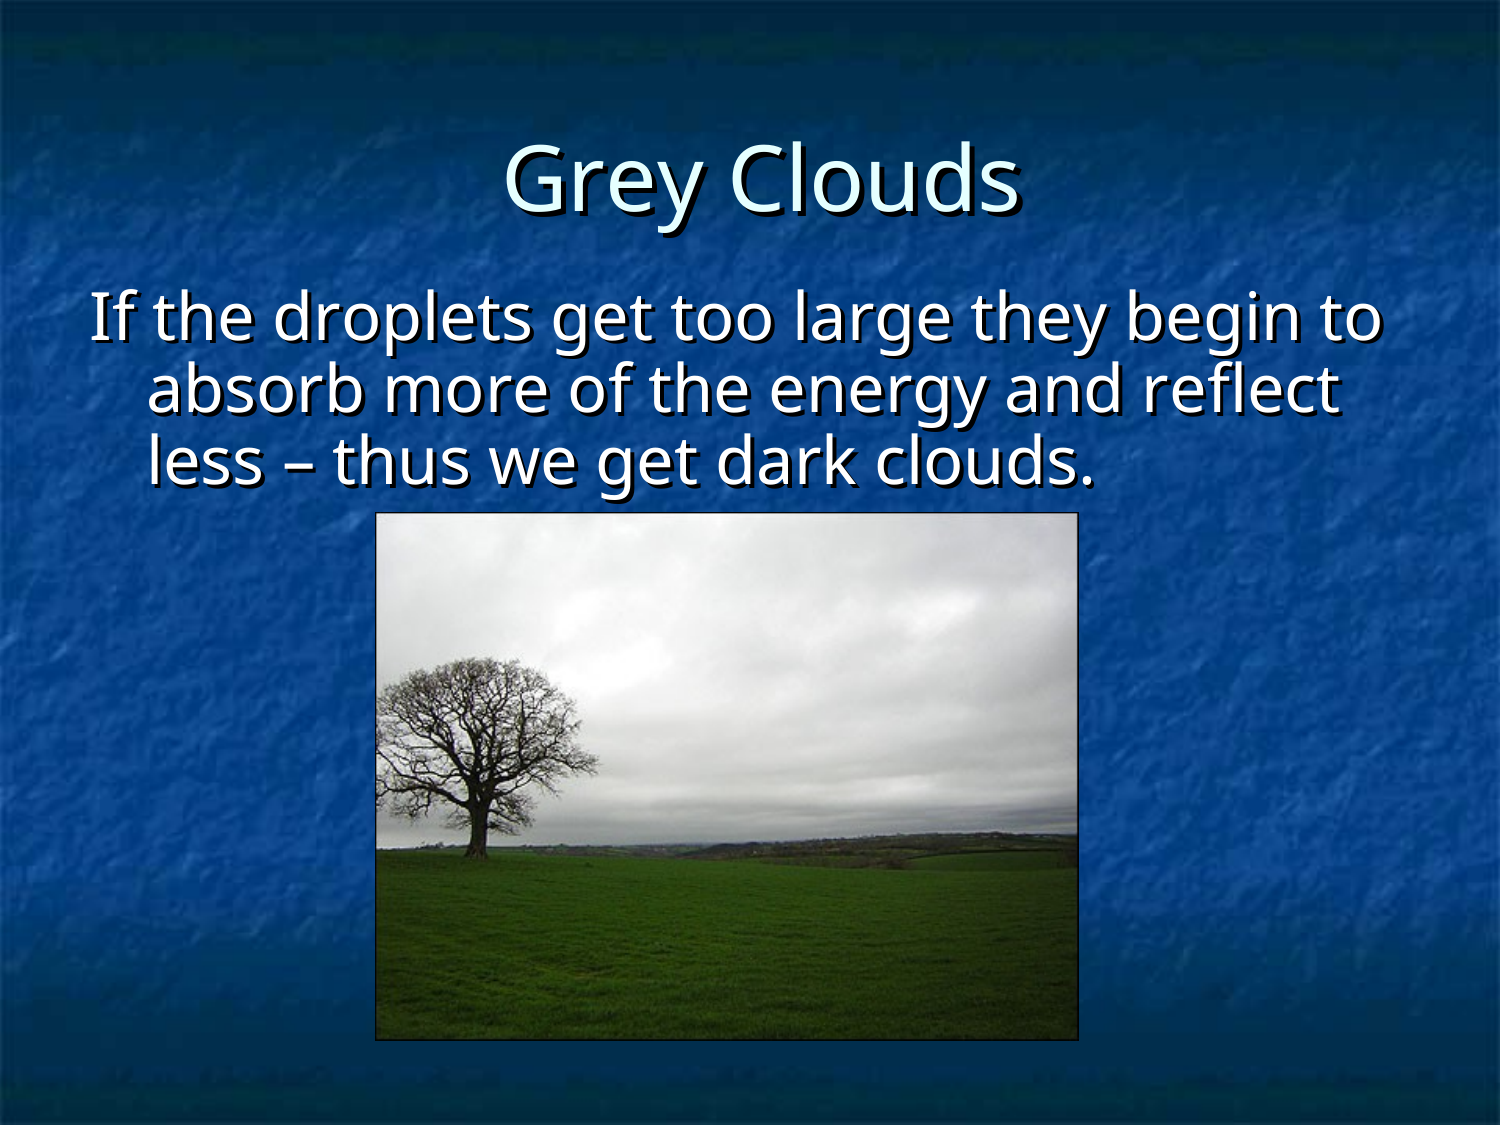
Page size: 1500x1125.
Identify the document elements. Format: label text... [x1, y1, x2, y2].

title Grey Clouds [75, 62, 1426, 274]
list If the droplets get too large they begin to absorb more of the energy and reflect less – thus we get dark clouds. [75, 274, 1438, 513]
picture [0, 0, 1500, 1125]
